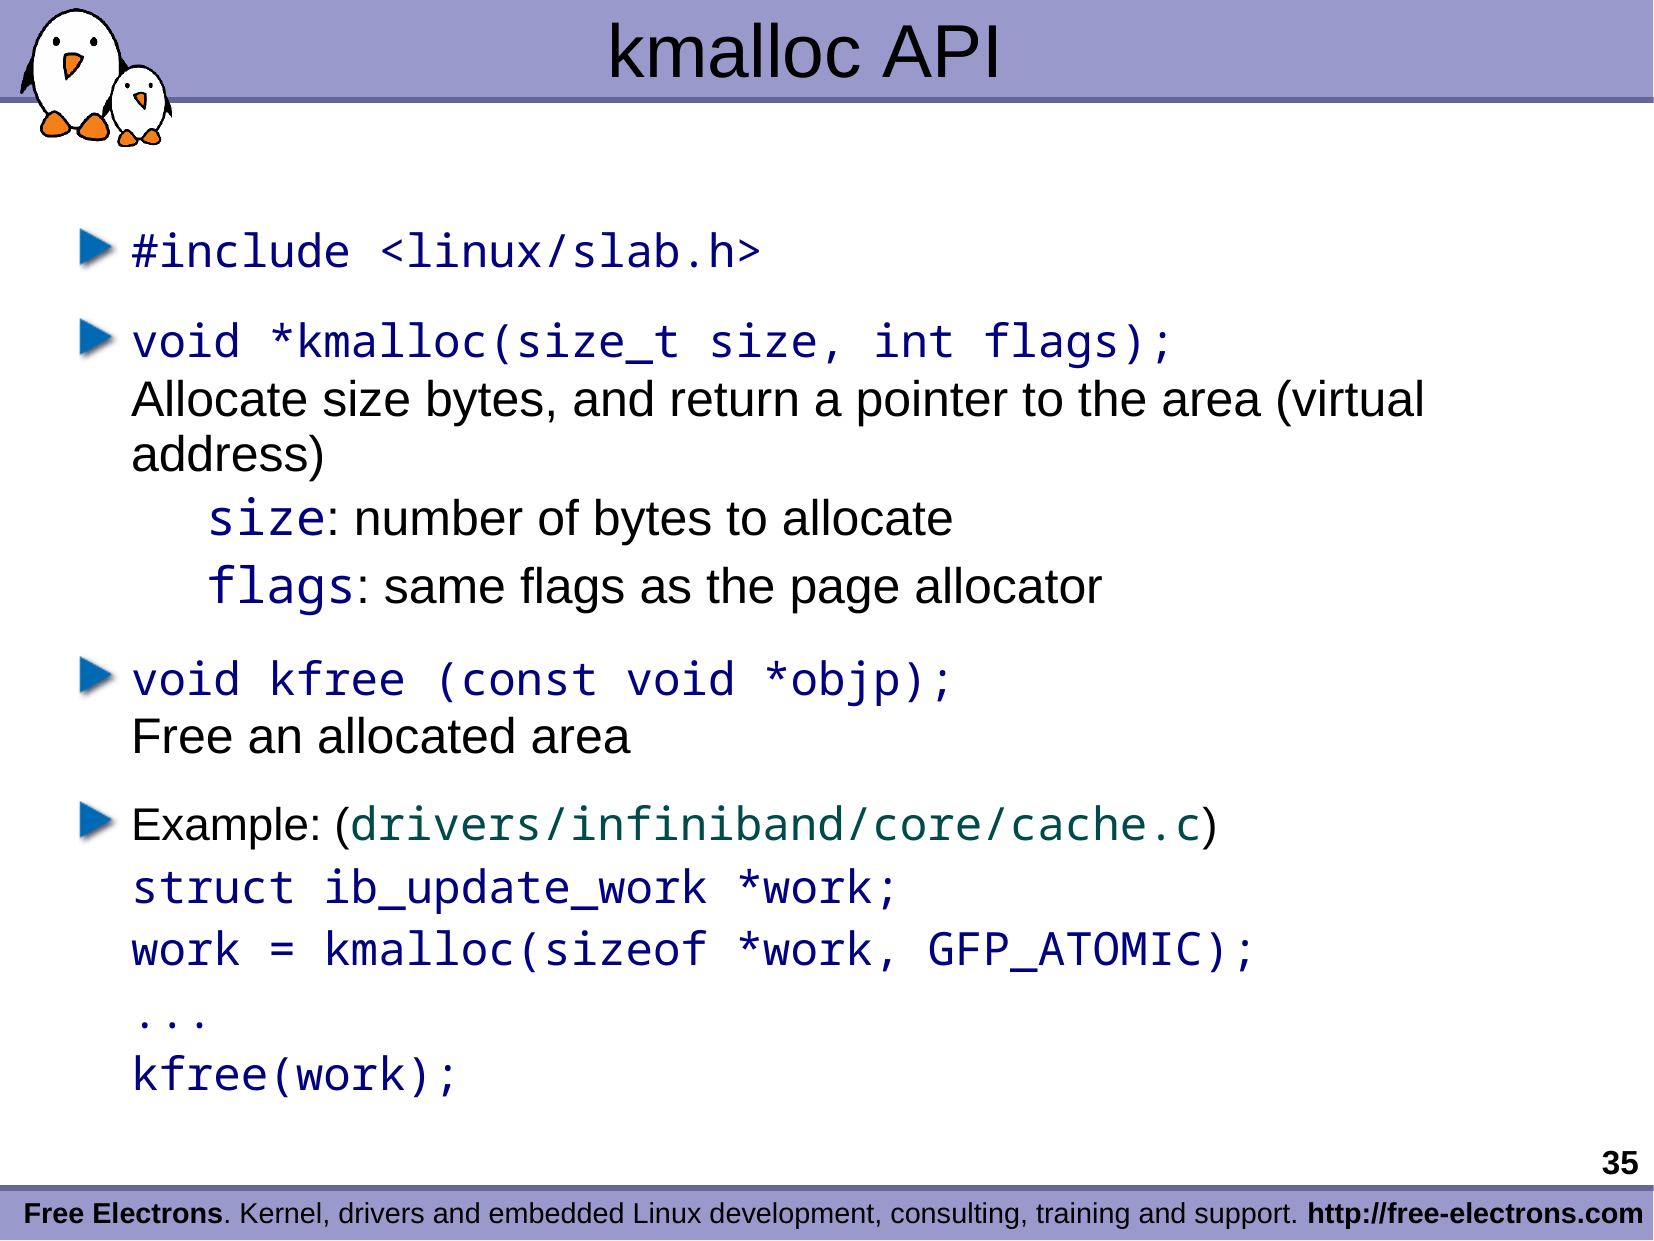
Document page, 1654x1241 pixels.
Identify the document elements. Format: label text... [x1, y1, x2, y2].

picture [20, 8, 172, 147]
list #include <linux/slab.h> void *kmalloc(size_t size, int flags); Allocate size bytes, and return a pointer to the area (virtual address) size: number of bytes to allocate flags: same flags as the page allocator void kfree (const void *objp); Free an allocated area Example: (drivers/infiniband/core/cache.c) struct ib_update_work *work; work = kmalloc(sizeof *work, GFP_ATOMIC); ... kfree(work); [60, 218, 1565, 1096]
title kmalloc API [60, 0, 1551, 103]
